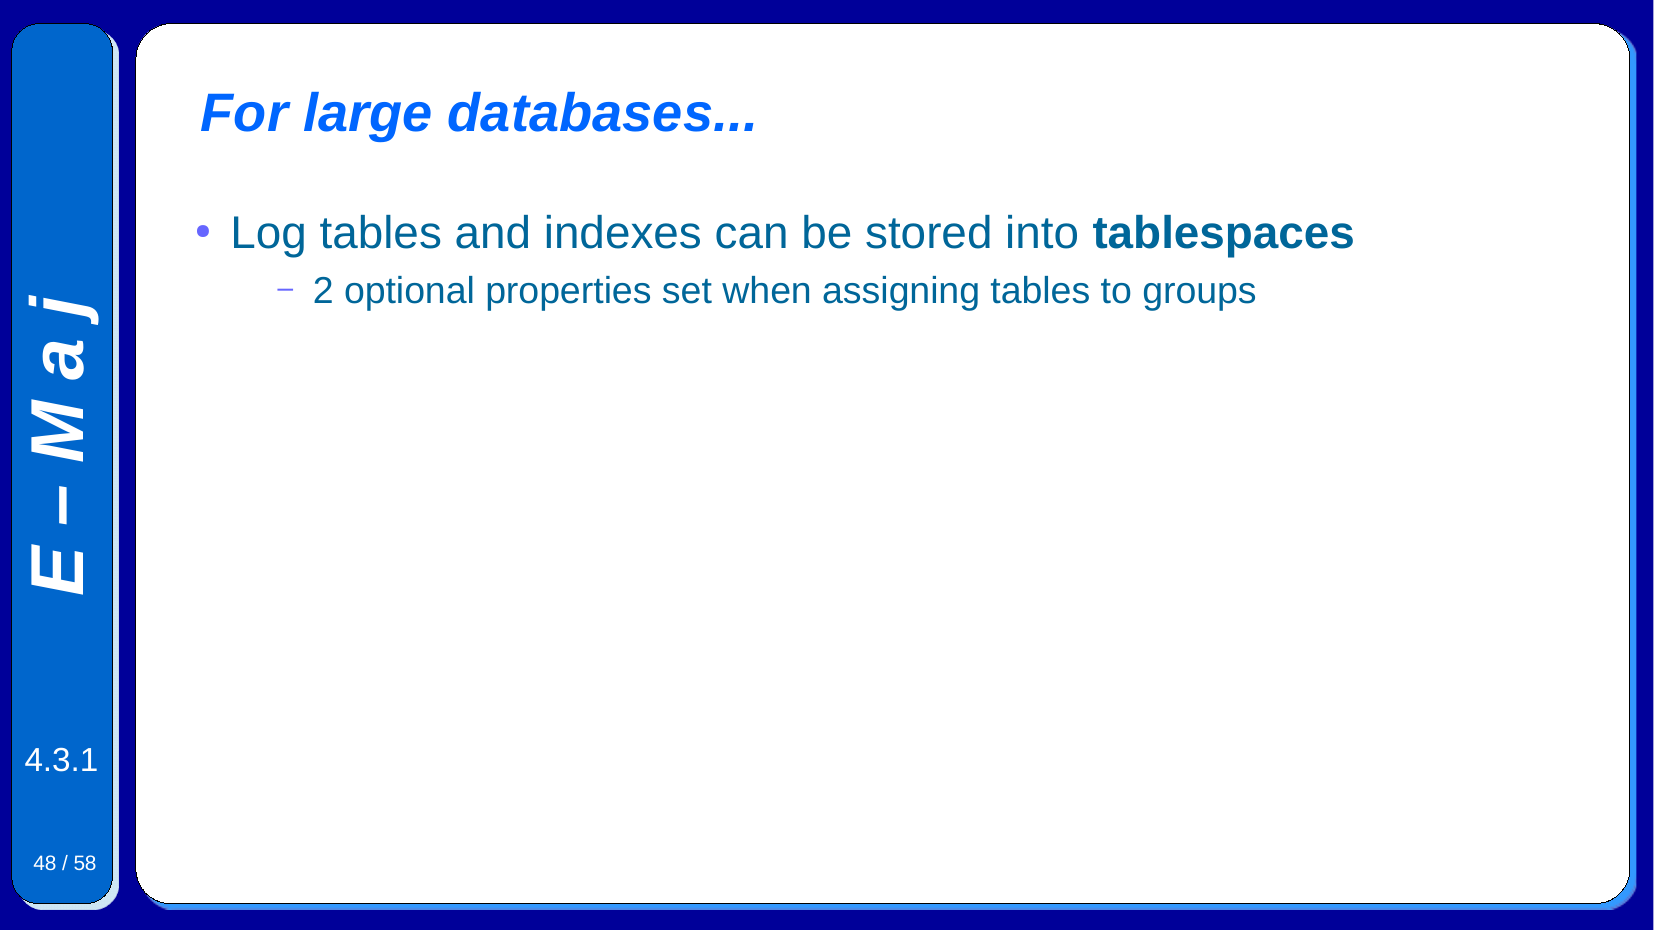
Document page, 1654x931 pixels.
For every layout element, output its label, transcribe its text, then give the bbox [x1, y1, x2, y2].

list Log tables and indexes can be stored into tablespaces 2 optional properties set when assigning tables to groups [177, 206, 1587, 827]
title For large databases... [200, 34, 1575, 191]
